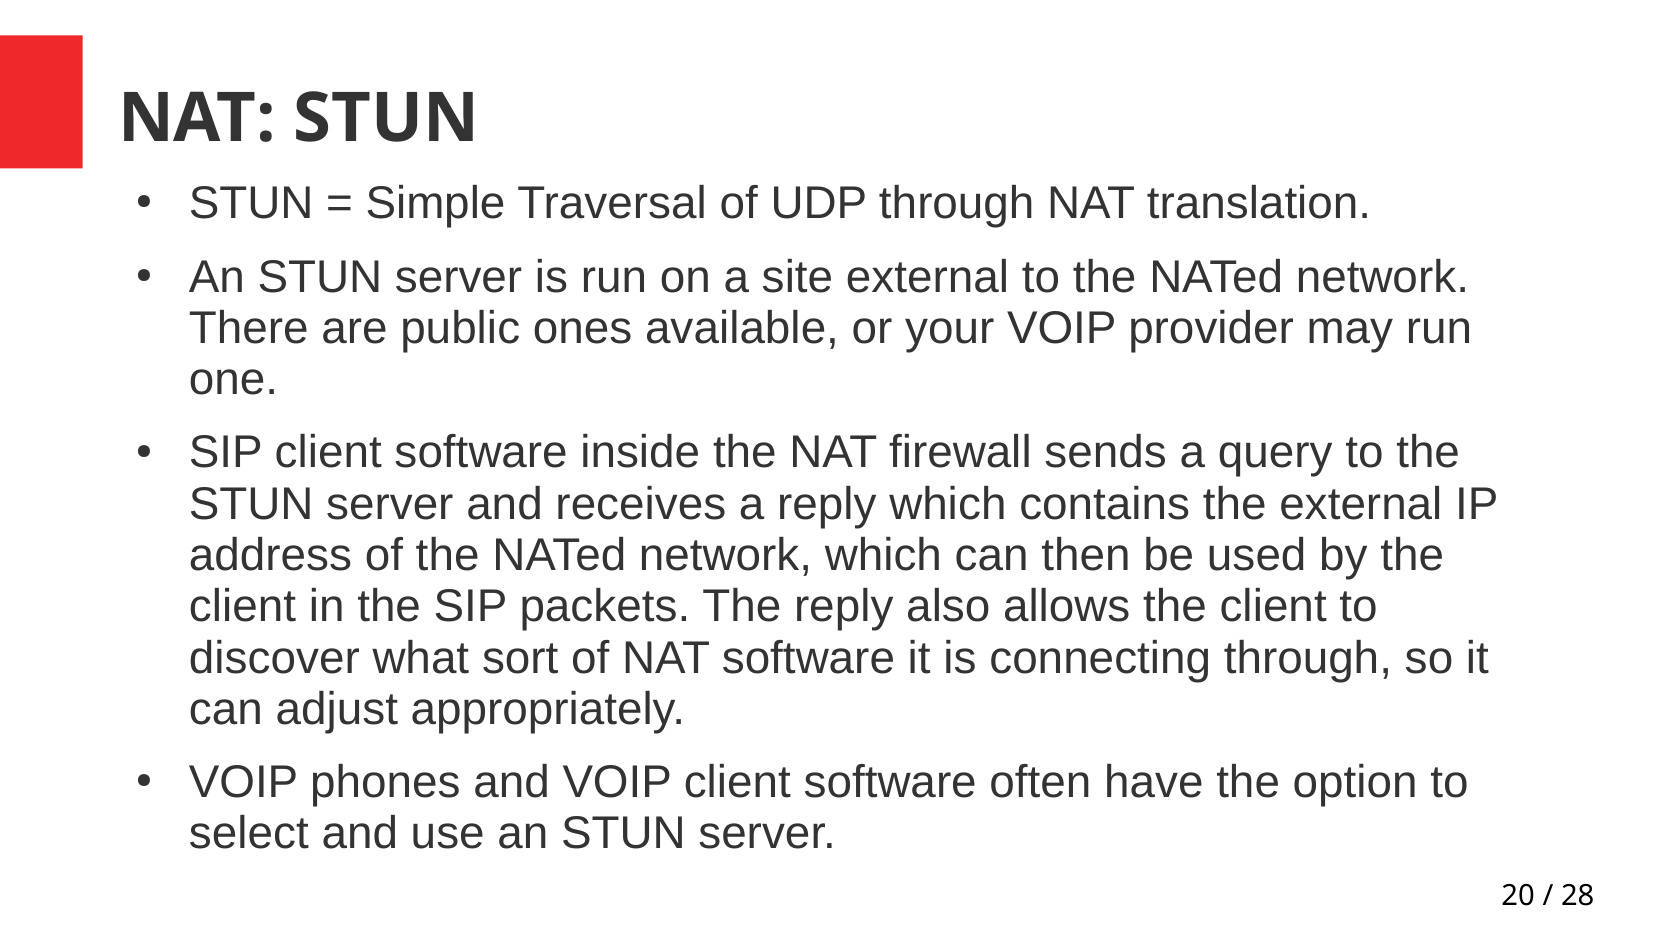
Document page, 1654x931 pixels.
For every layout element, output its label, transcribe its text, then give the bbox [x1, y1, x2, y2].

list STUN = Simple Traversal of UDP through NAT translation. An STUN server is run on a site external to the NATed network. There are public ones available, or your VOIP provider may run one. SIP client software inside the NAT firewall sends a query to the STUN server and receives a reply which contains the external IP address of the NATed network, which can then be used by the client in the SIP packets. The reply also allows the client to discover what sort of NAT software it is connecting through, so it can adjust appropriately. VOIP phones and VOIP client software often have the option to select and use an STUN server. [118, 177, 1536, 806]
title NAT: STUN [118, 37, 1571, 193]
